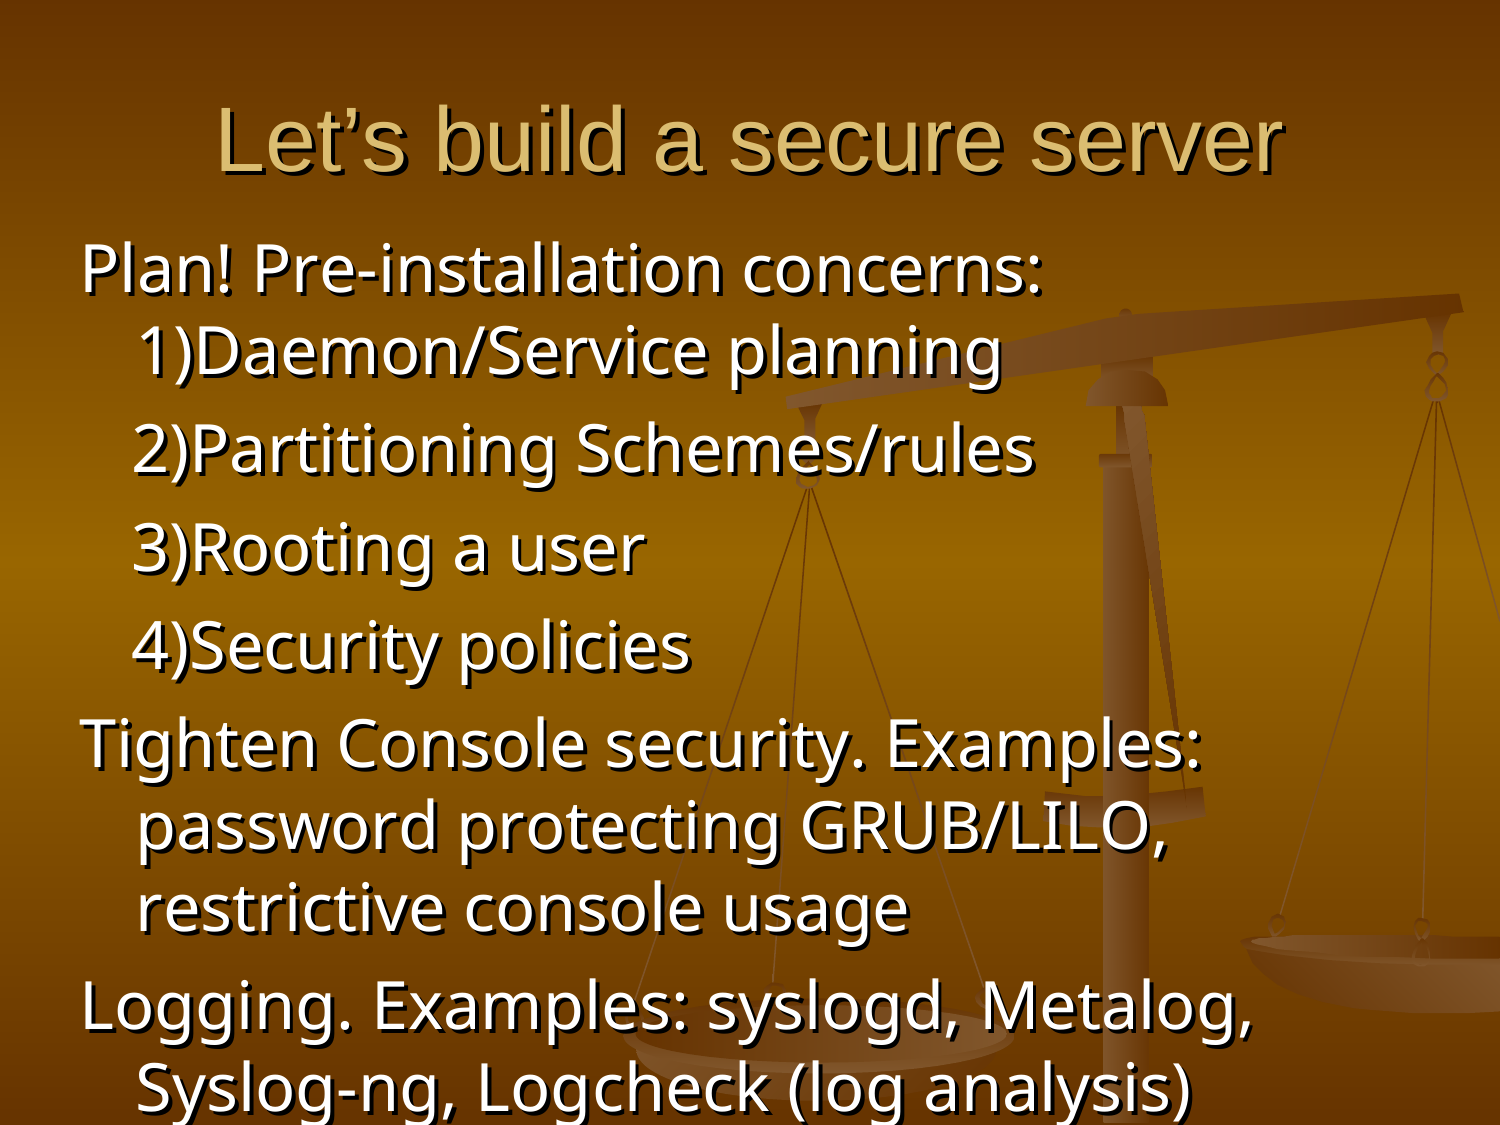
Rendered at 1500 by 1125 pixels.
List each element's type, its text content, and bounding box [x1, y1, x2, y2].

title Let’s build a secure server [75, 45, 1426, 234]
list Plan! Pre-installation concerns: 1)Daemon/Service planning 2)Partitioning Schemes/rules 3)Rooting a user 4)Security policies Tighten Console security. Examples: password protecting GRUB/LILO, restrictive console usage Logging. Examples: syslogd, Metalog, Syslog-ng, Logcheck (log analysis) [64, 219, 1415, 1083]
